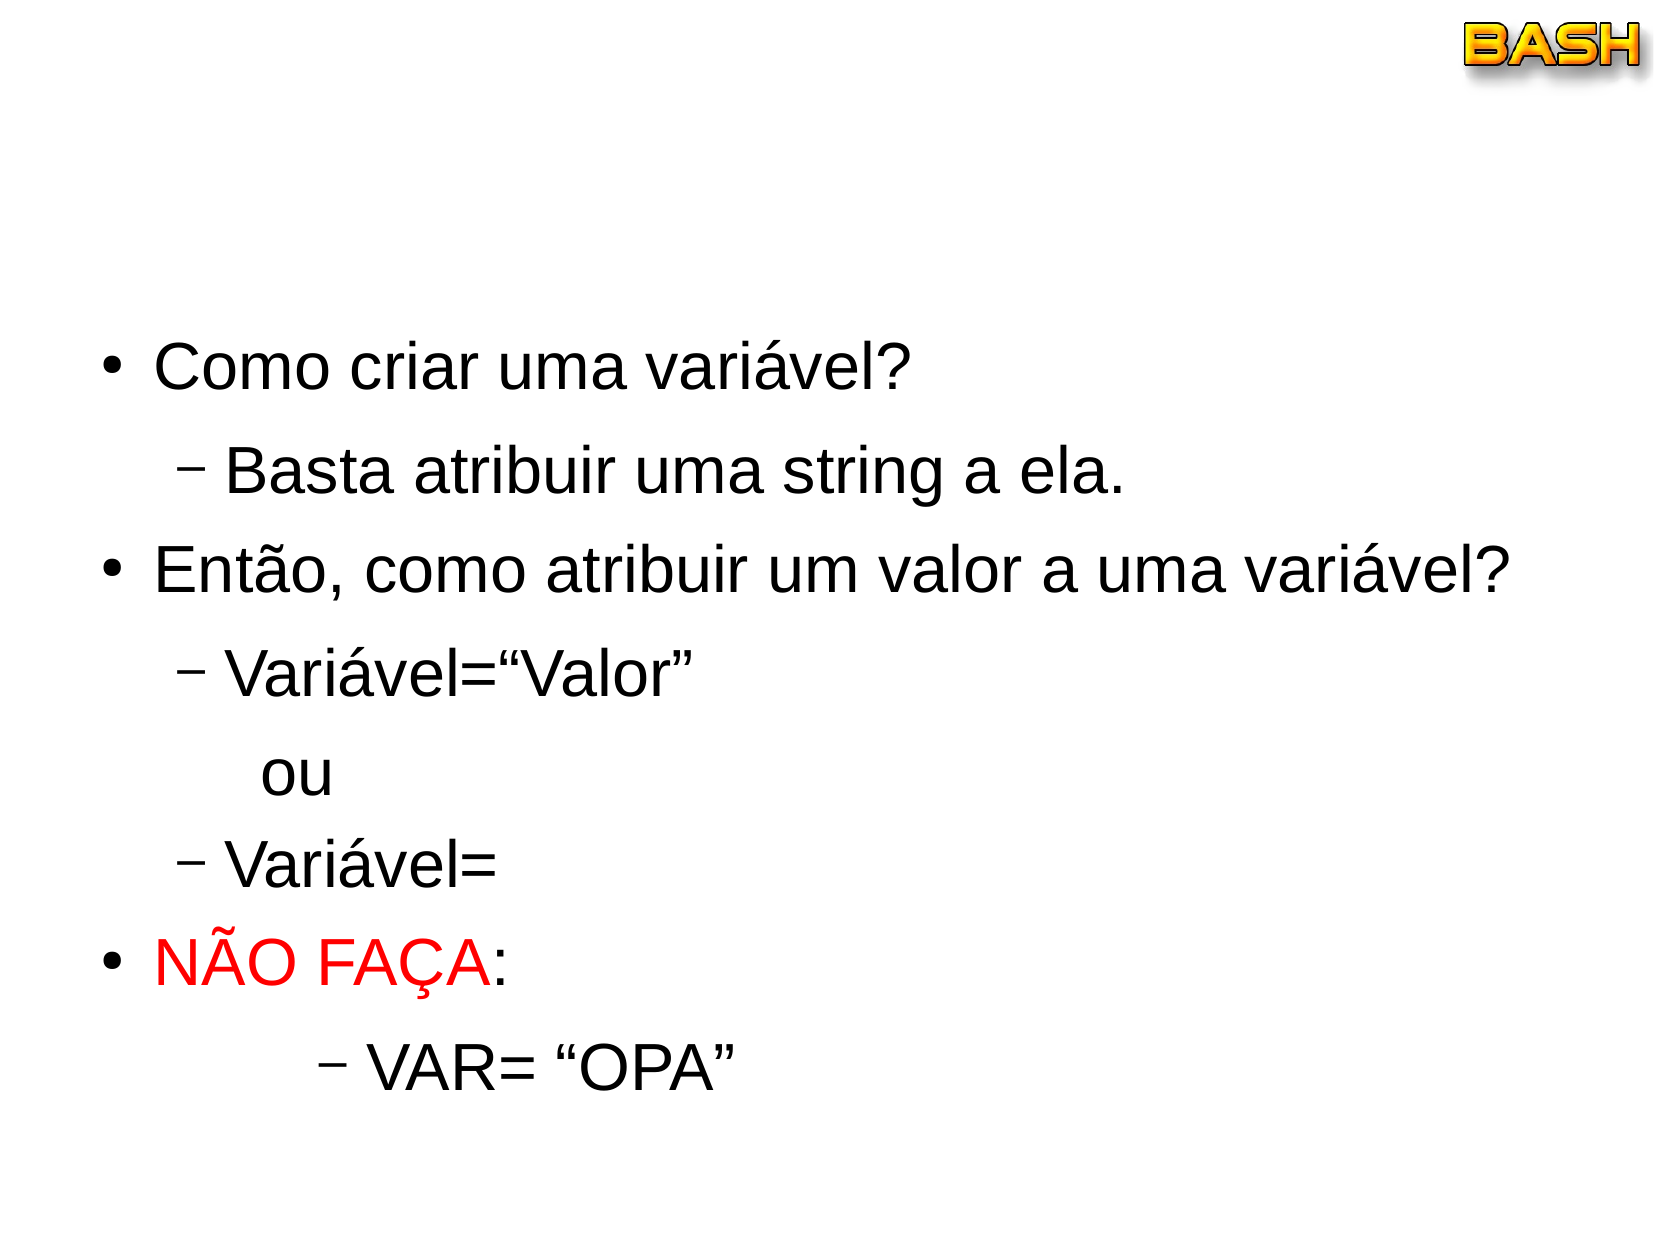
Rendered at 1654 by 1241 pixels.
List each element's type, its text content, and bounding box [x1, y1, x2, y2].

list Como criar uma variável? Basta atribuir uma string a ela. Então, como atribuir um valor a uma variável? Variável=“Valor” ou Variável= NÃO FAÇA: VAR= “OPA” [82, 224, 1571, 1105]
picture [1450, 0, 1654, 96]
